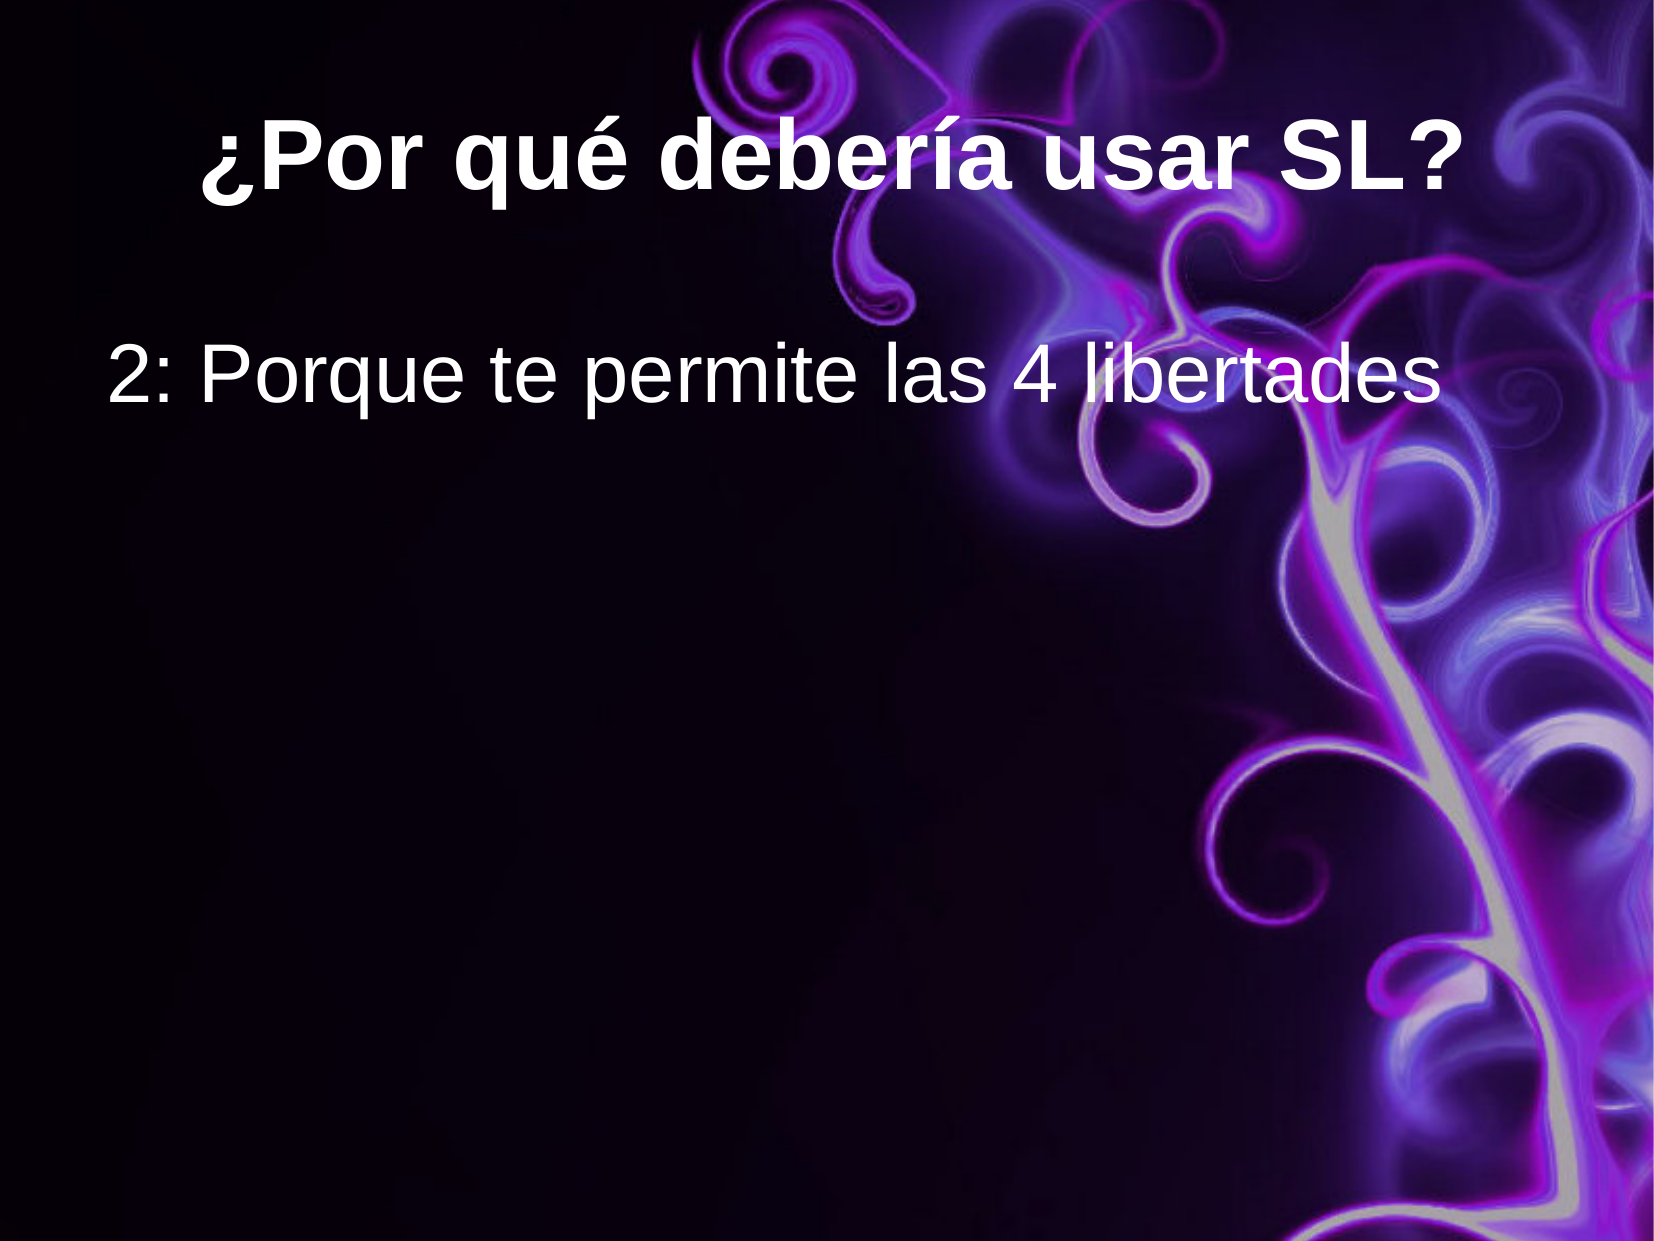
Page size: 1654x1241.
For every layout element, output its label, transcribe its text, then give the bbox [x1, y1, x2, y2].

title ¿Por qué debería usar SL? [88, 59, 1577, 252]
picture [426, 252, 1227, 290]
subtitle 2: Porque te permite las 4 libertades [82, 290, 1571, 1109]
